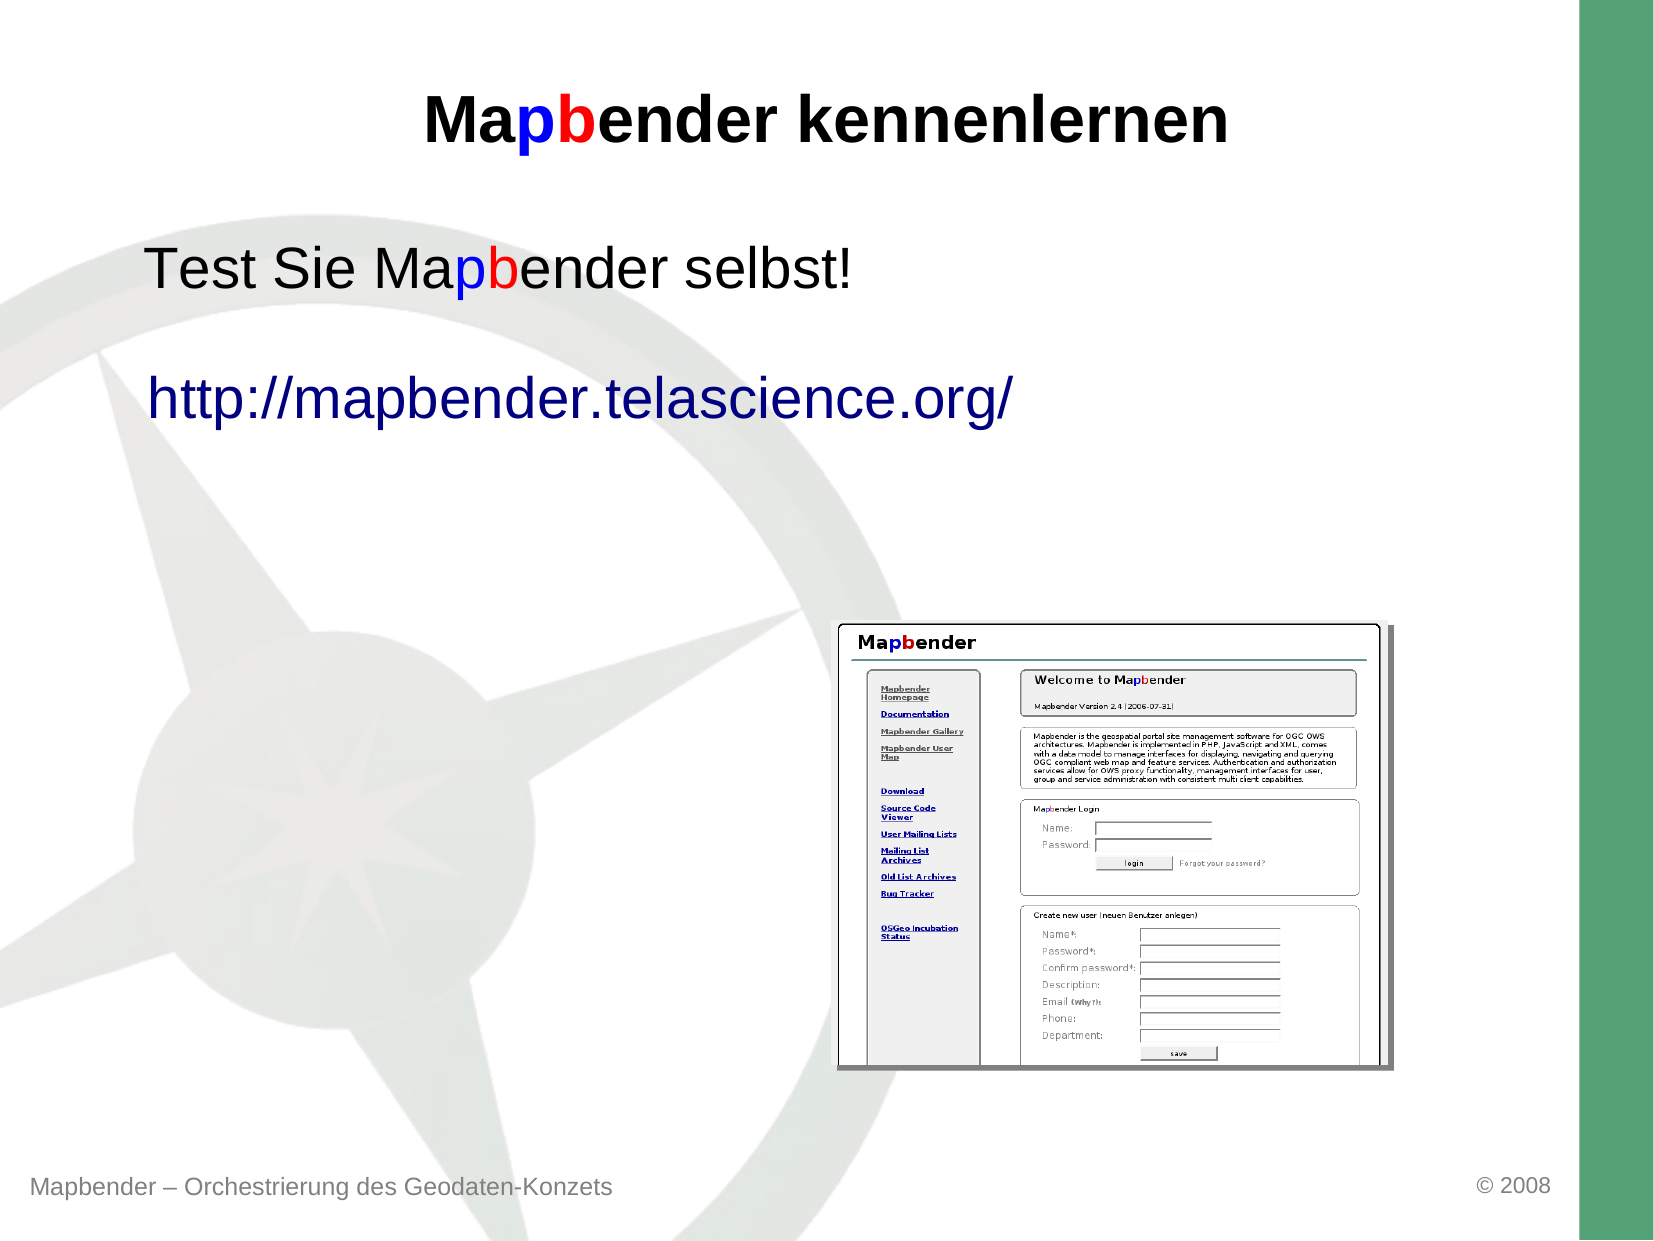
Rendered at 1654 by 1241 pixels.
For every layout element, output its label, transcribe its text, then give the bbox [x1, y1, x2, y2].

title Mapbender kennenlernen [82, 31, 1571, 207]
list Test Sie Mapbender selbst! http://mapbender.telascience.org/ [76, 236, 1565, 1055]
picture [0, 192, 1388, 1241]
